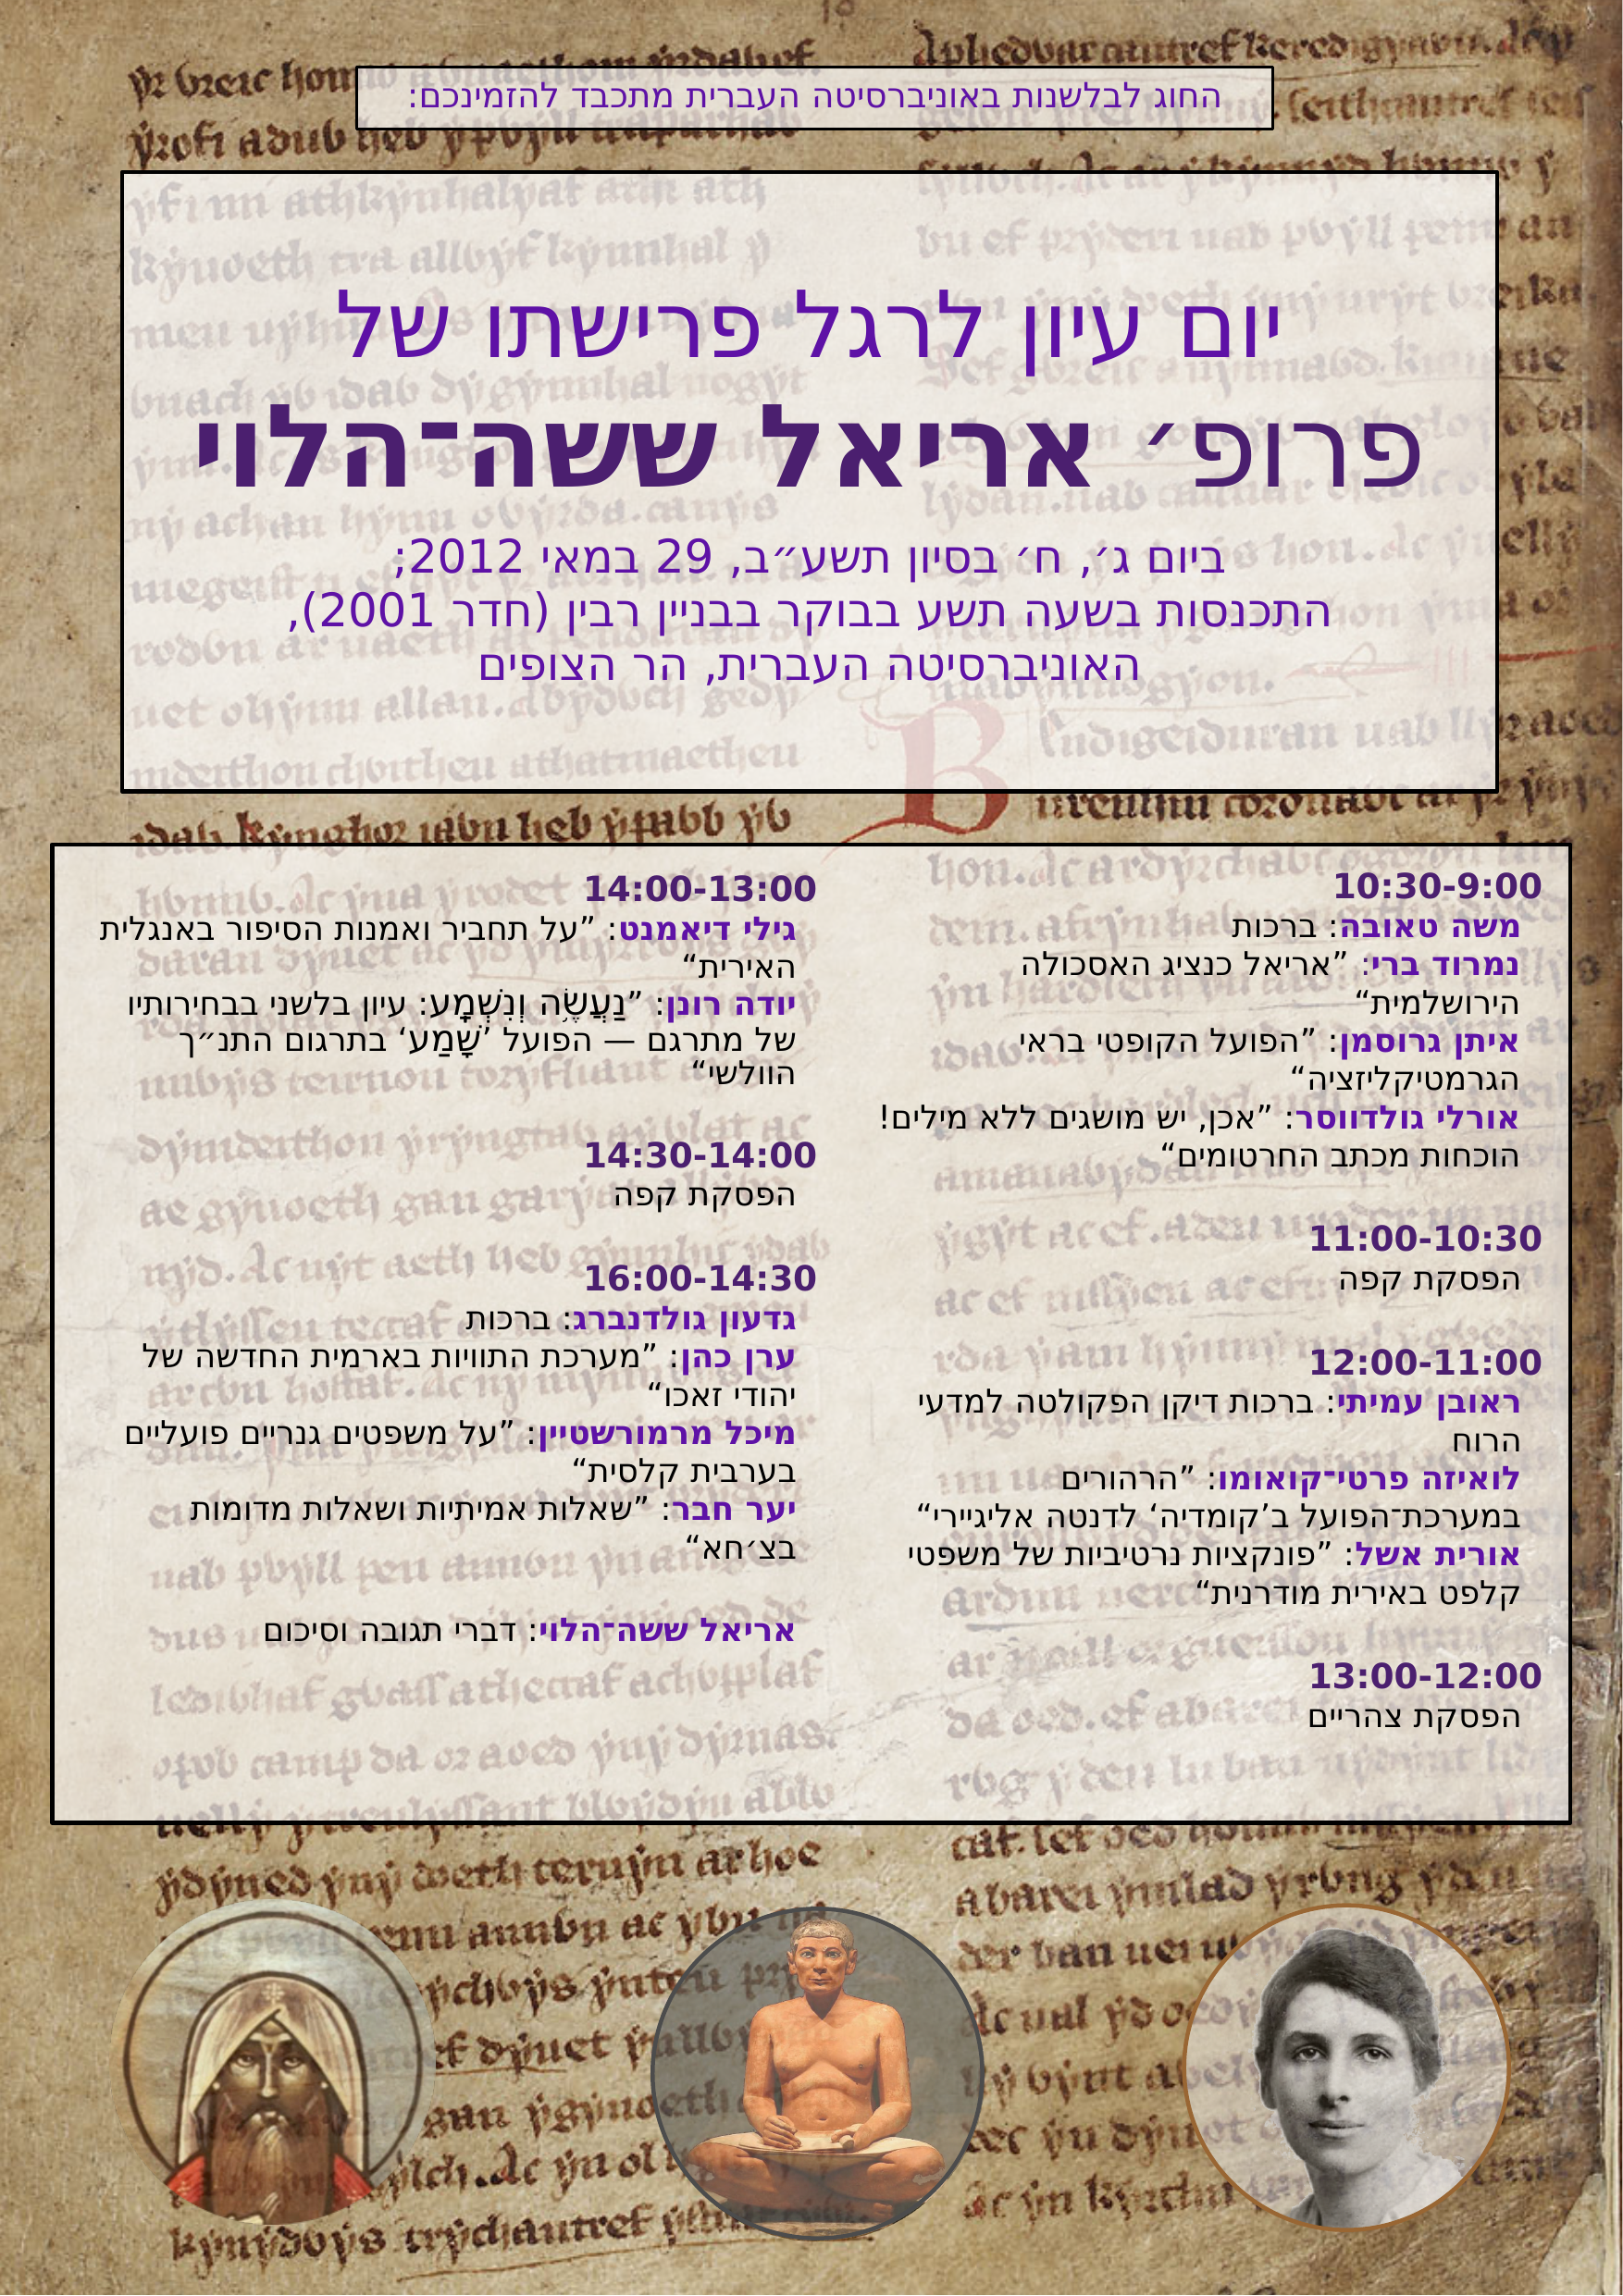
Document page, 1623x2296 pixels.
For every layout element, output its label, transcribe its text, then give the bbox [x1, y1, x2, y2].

picture [0, 0, 1623, 2295]
text_box יום עיון לרגל פרישתו של פרופ׳ אריאל ששה־הלוי ביום ג׳, ח׳ בסיון תשע״ב, 29 במאי 2012; התכנסות בשעה תשע בבוקר בבניין רבין (חדר 2001), האוניברסיטה העברית, הר הצופים [147, 171, 1472, 792]
text_box החוג לבלשנות באוניברסיטה העברית מתכבד להזמינכם: [356, 67, 1273, 130]
text_box 10:30-9:00 משה טאובה: ברכות נמרוד ברי: ”אריאל כנציג האסכולה הירושלמית“ איתן גרוסמן: ”הפועל הקופטי בראי הגרמטיקליזציה“ אורלי גולדווסר: ”אכן, יש מושגים ללא מילים! הוכחות מכתב החרטומים“ 11:00-10:30 הפסקת קפה 12:00-11:00 ראובן עמיתי: ברכות דיקן הפקולטה למדעי הרוח לואיזה פרטי־קואומו: ”הרהורים במערכת־הפועל ב’קומדיה‘ לדנטה אליגיירי“ אורית אשל: ”פונקציות נרטיביות של משפטי קלפט באירית מודרנית“ 13:00-12:00 הפסקת צהריים [820, 839, 1571, 1827]
text_box 14:00-13:00 גילי דיאמנט: ”על תחביר ואמנות הסיפור באנגלית האירית“ יודה רונן: ”נַעֲשֶׂ֥ה וְנִשְׁמָֽע: עיון בלשני בבחירותיו של מתרגם — הפועל ’שָׁמַע‘ בתרגום התנ״ך הוולשי“ 14:30-14:00 הפסקת קפה 16:00-14:30 גדעון גולדנברג: ברכות ערן כהן: ”מערכת התוויות בארמית החדשה של יהודי זאכו“ מיכל מרמורשטיין: ”על משפטים גנריים פועליים בערבית קלסית“ יער חבר: ”שאלות אמיתיות ושאלות מדומות בצ׳חא“ אריאל ששה־הלוי: דברי תגובה וסיכום [52, 841, 846, 1749]
text_box [52, 1749, 820, 1823]
